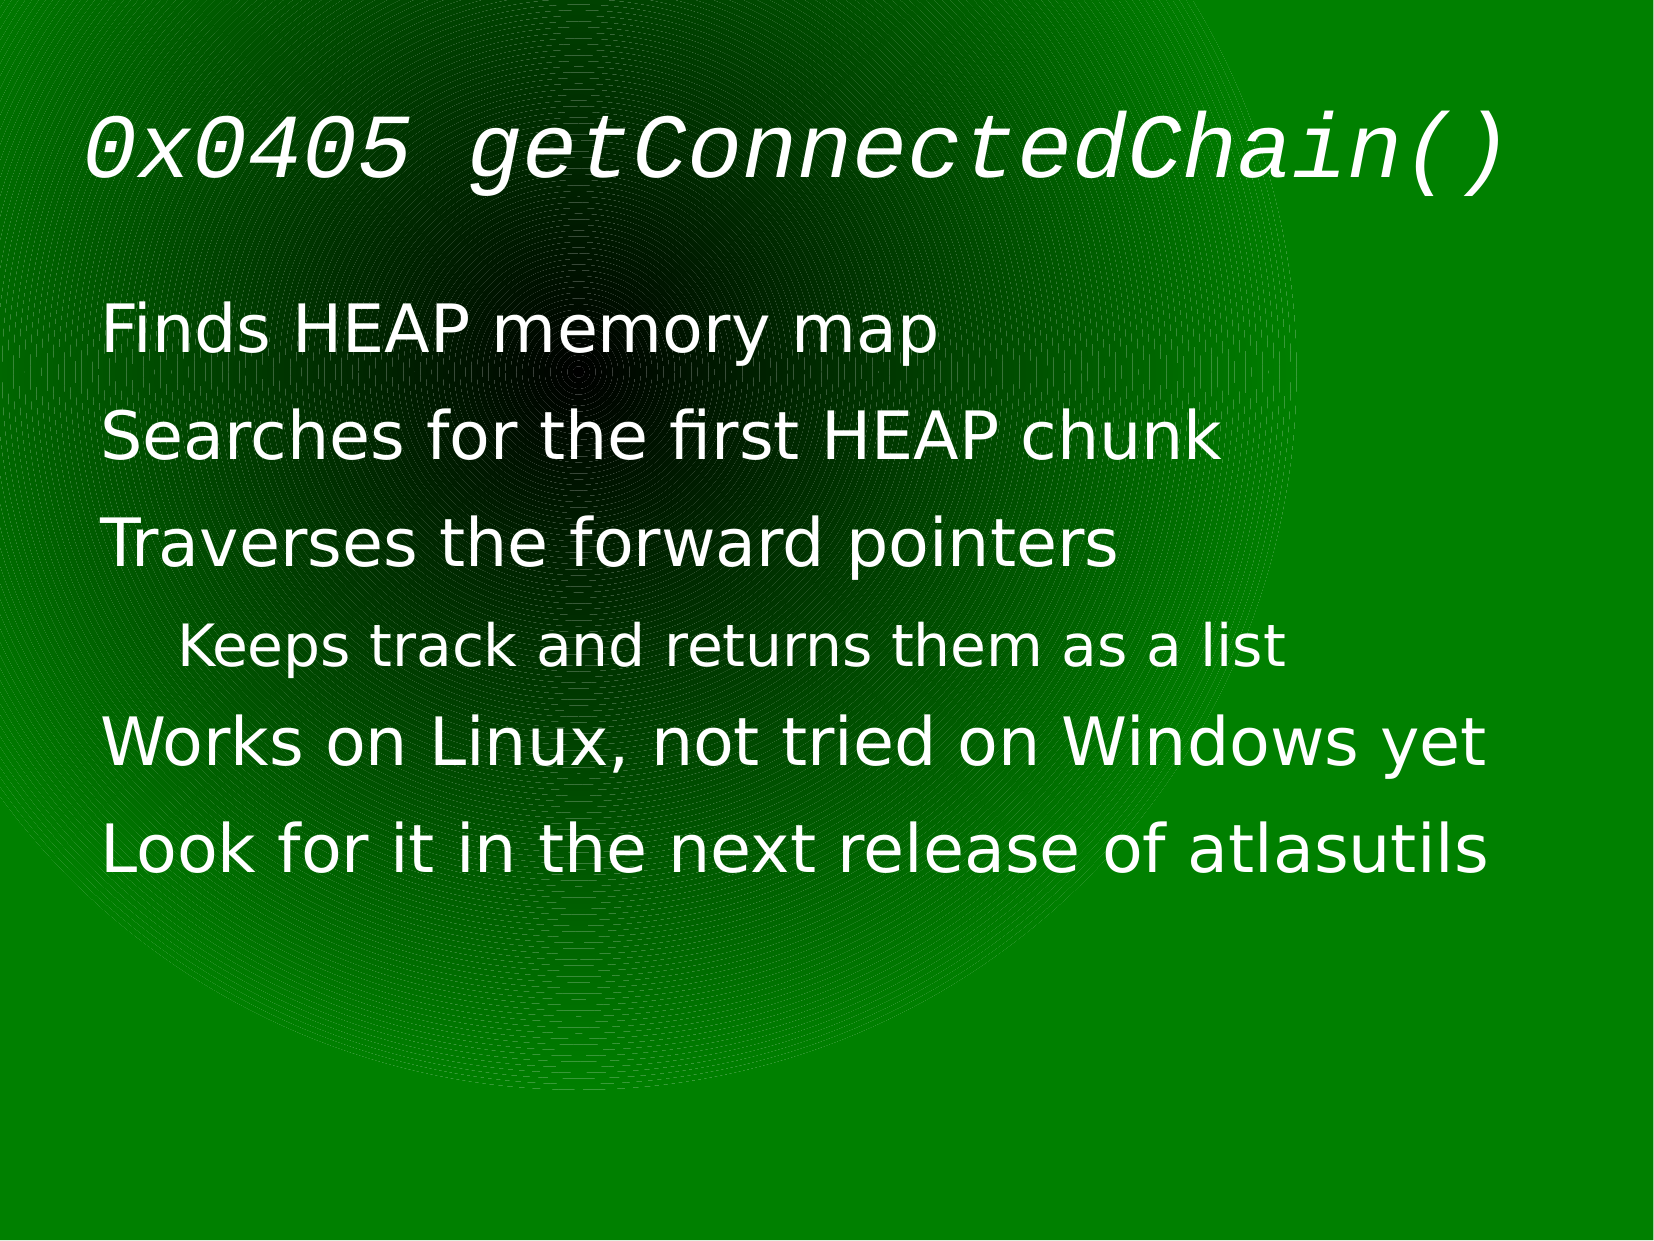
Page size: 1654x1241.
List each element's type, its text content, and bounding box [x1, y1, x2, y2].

title 0x0405 getConnectedChain() [82, 56, 1571, 250]
list Finds HEAP memory map Searches for the first HEAP chunk Traverses the forward pointers Keeps track and returns them as a list Works on Linux, not tried on Windows yet Look for it in the next release of atlasutils [82, 290, 1571, 1094]
